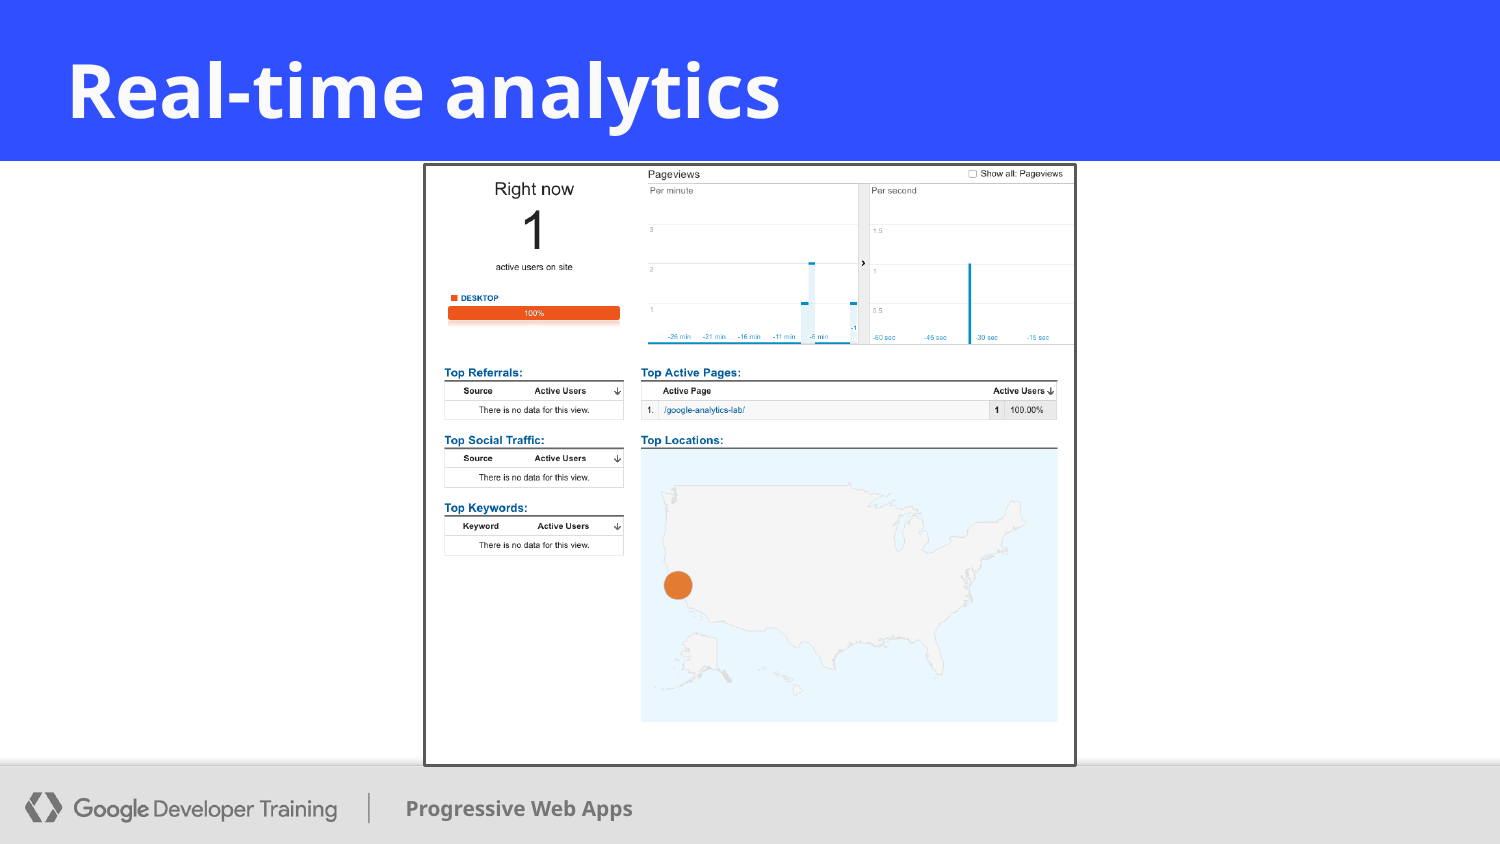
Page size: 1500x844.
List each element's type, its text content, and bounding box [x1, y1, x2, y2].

title Real-time analytics [51, 28, 1449, 122]
picture [0, 161, 1500, 844]
